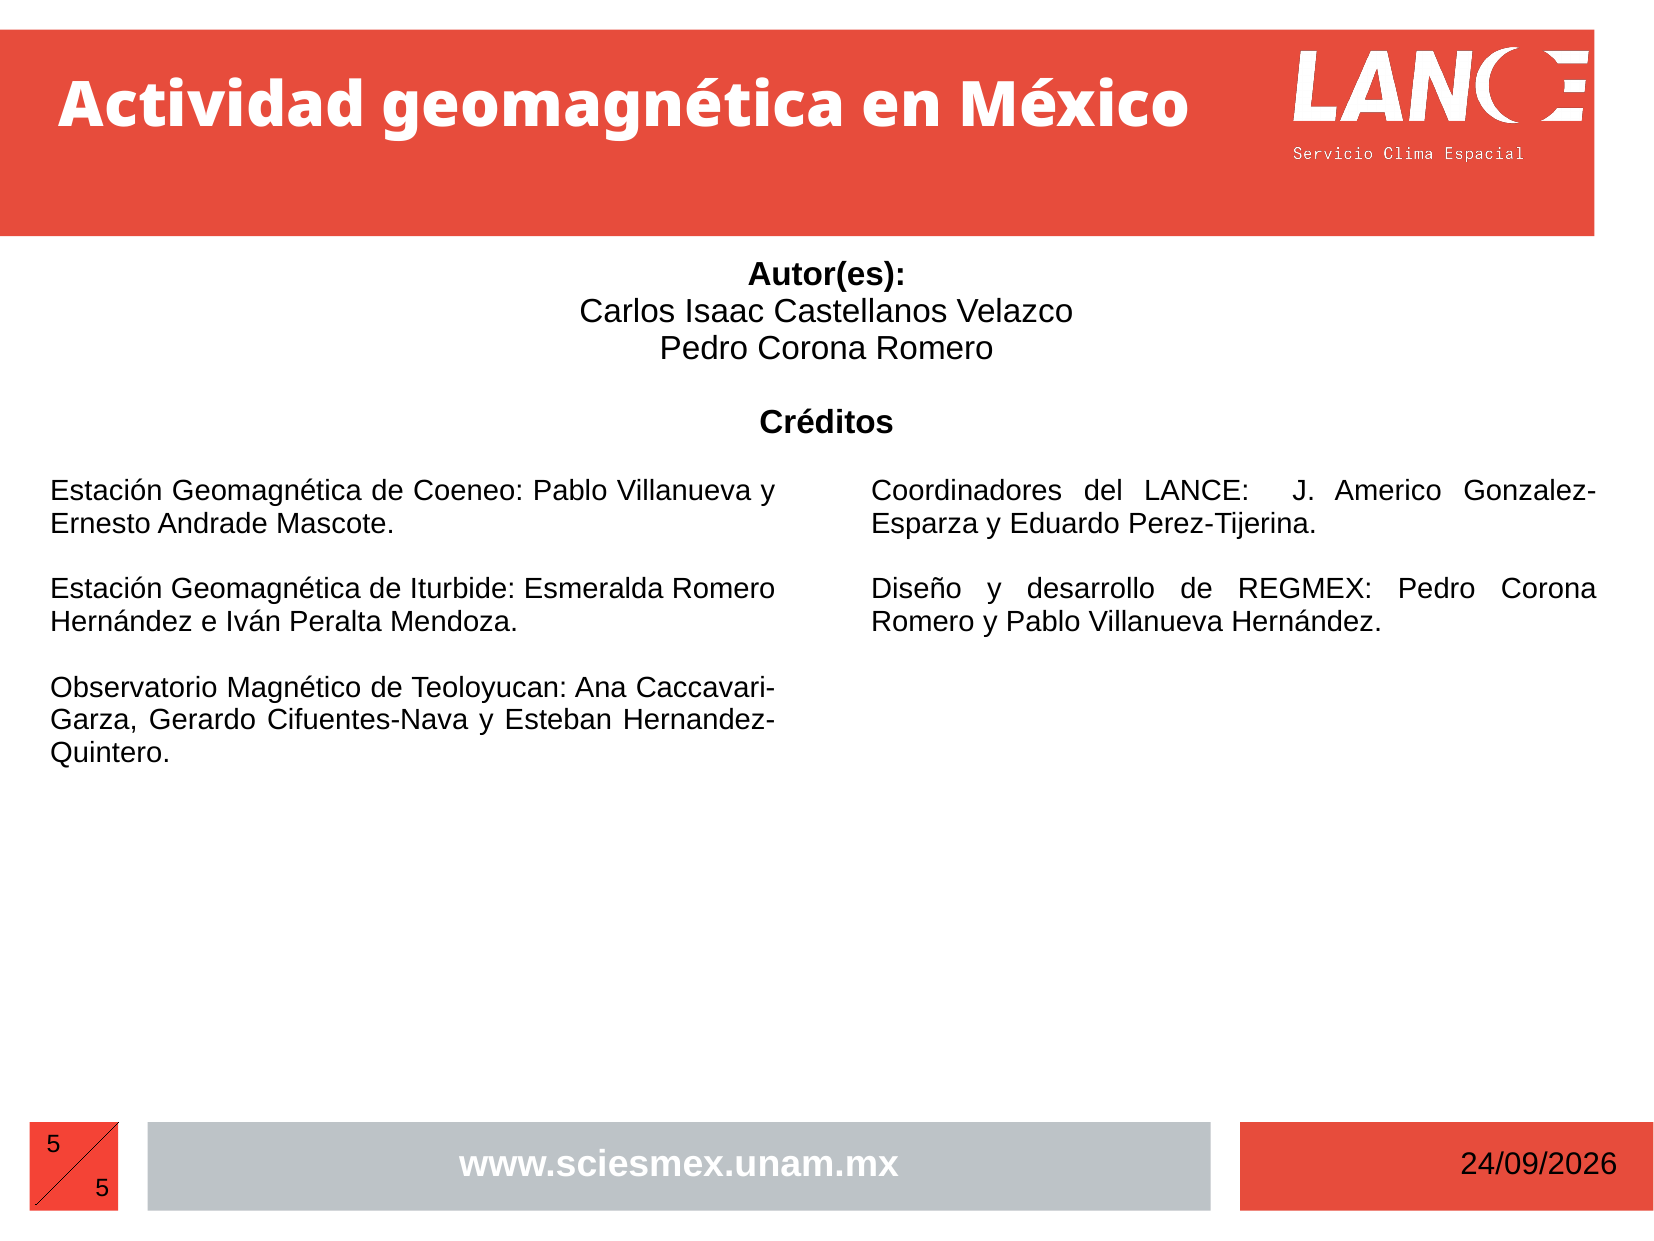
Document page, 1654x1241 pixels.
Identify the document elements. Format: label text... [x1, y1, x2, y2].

picture [1293, 47, 1589, 162]
text_box Estación Geomagnética de Coeneo: Pablo Villanueva y Ernesto Andrade Mascote. Estación Geomagnética de Iturbide: Esmeralda Romero Hernández e Iván Peralta Mendoza. Observatorio Magnético de Teoloyucan: Ana Caccavari-Garza, Gerardo Cifuentes-Nava y Esteban Hernandez-Quintero. [35, 466, 792, 842]
text_box www.sciesmex.unam.mx [153, 1122, 1205, 1205]
text_box 28/03/2024 [1424, 1122, 1654, 1205]
text_box <número> [31, 1122, 176, 1170]
text_box Autor(es): Carlos Isaac Castellanos Velazco Pedro Corona Romero Créditos [23, 248, 1630, 449]
text_box Coordinadores del LANCE: J. Americo Gonzalez-Esparza y Eduardo Perez-Tijerina. Diseño y desarrollo de REGMEX: Pedro Corona Romero y Pablo Villanueva Hernández. [856, 466, 1613, 778]
text_box 5 [35, 1151, 125, 1209]
title Actividad geomagnética en México [59, 59, 1276, 207]
